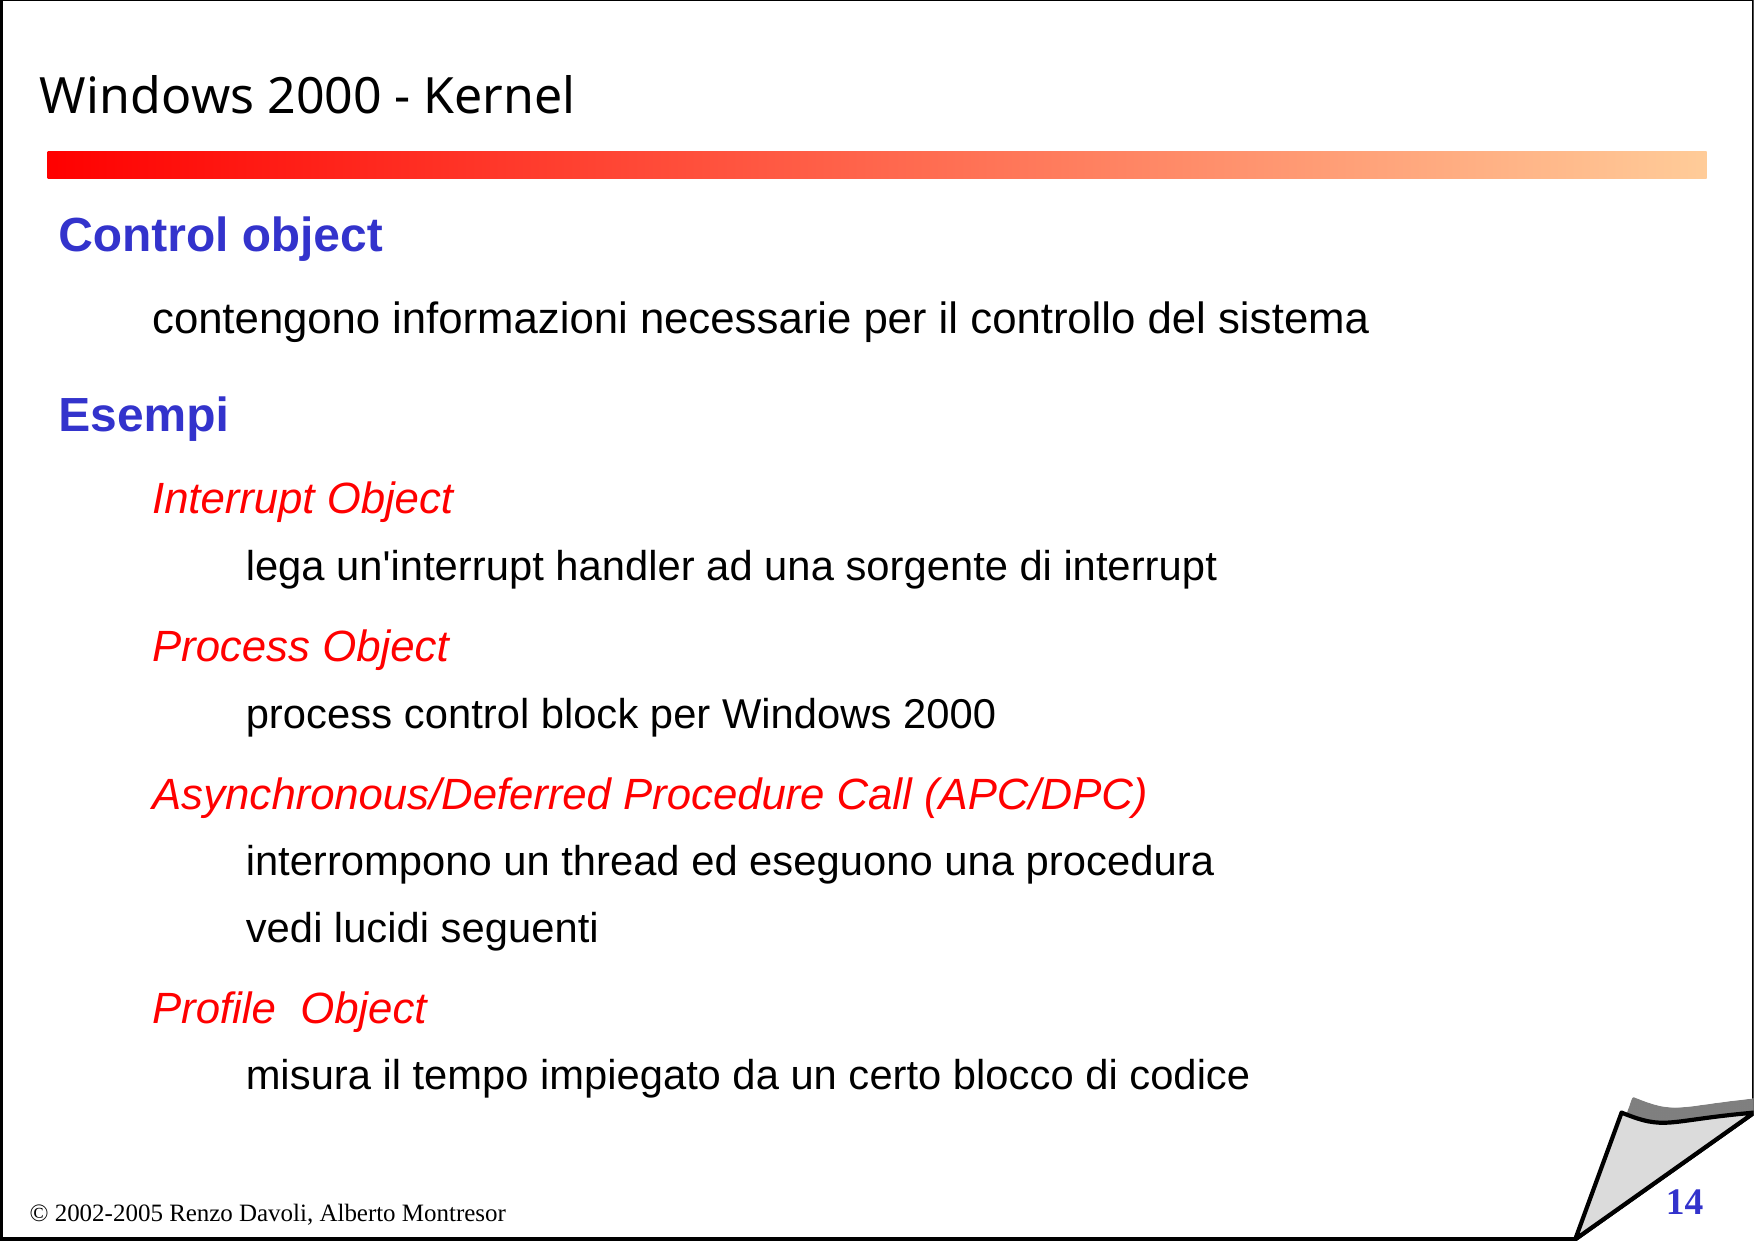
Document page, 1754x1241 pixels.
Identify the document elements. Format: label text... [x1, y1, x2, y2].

list Control object contengono informazioni necessarie per il controllo del sistema Esempi Interrupt Object lega un'interrupt handler ad una sorgente di interrupt Process Object process control block per Windows 2000 Asynchronous/Deferred Procedure Call (APC/DPC) interrompono un thread ed eseguono una procedura vedi lucidi seguenti Profile Object misura il tempo impiegato da un certo blocco di codice [58, 206, 1695, 1194]
title Windows 2000 - Kernel [40, 49, 1713, 144]
